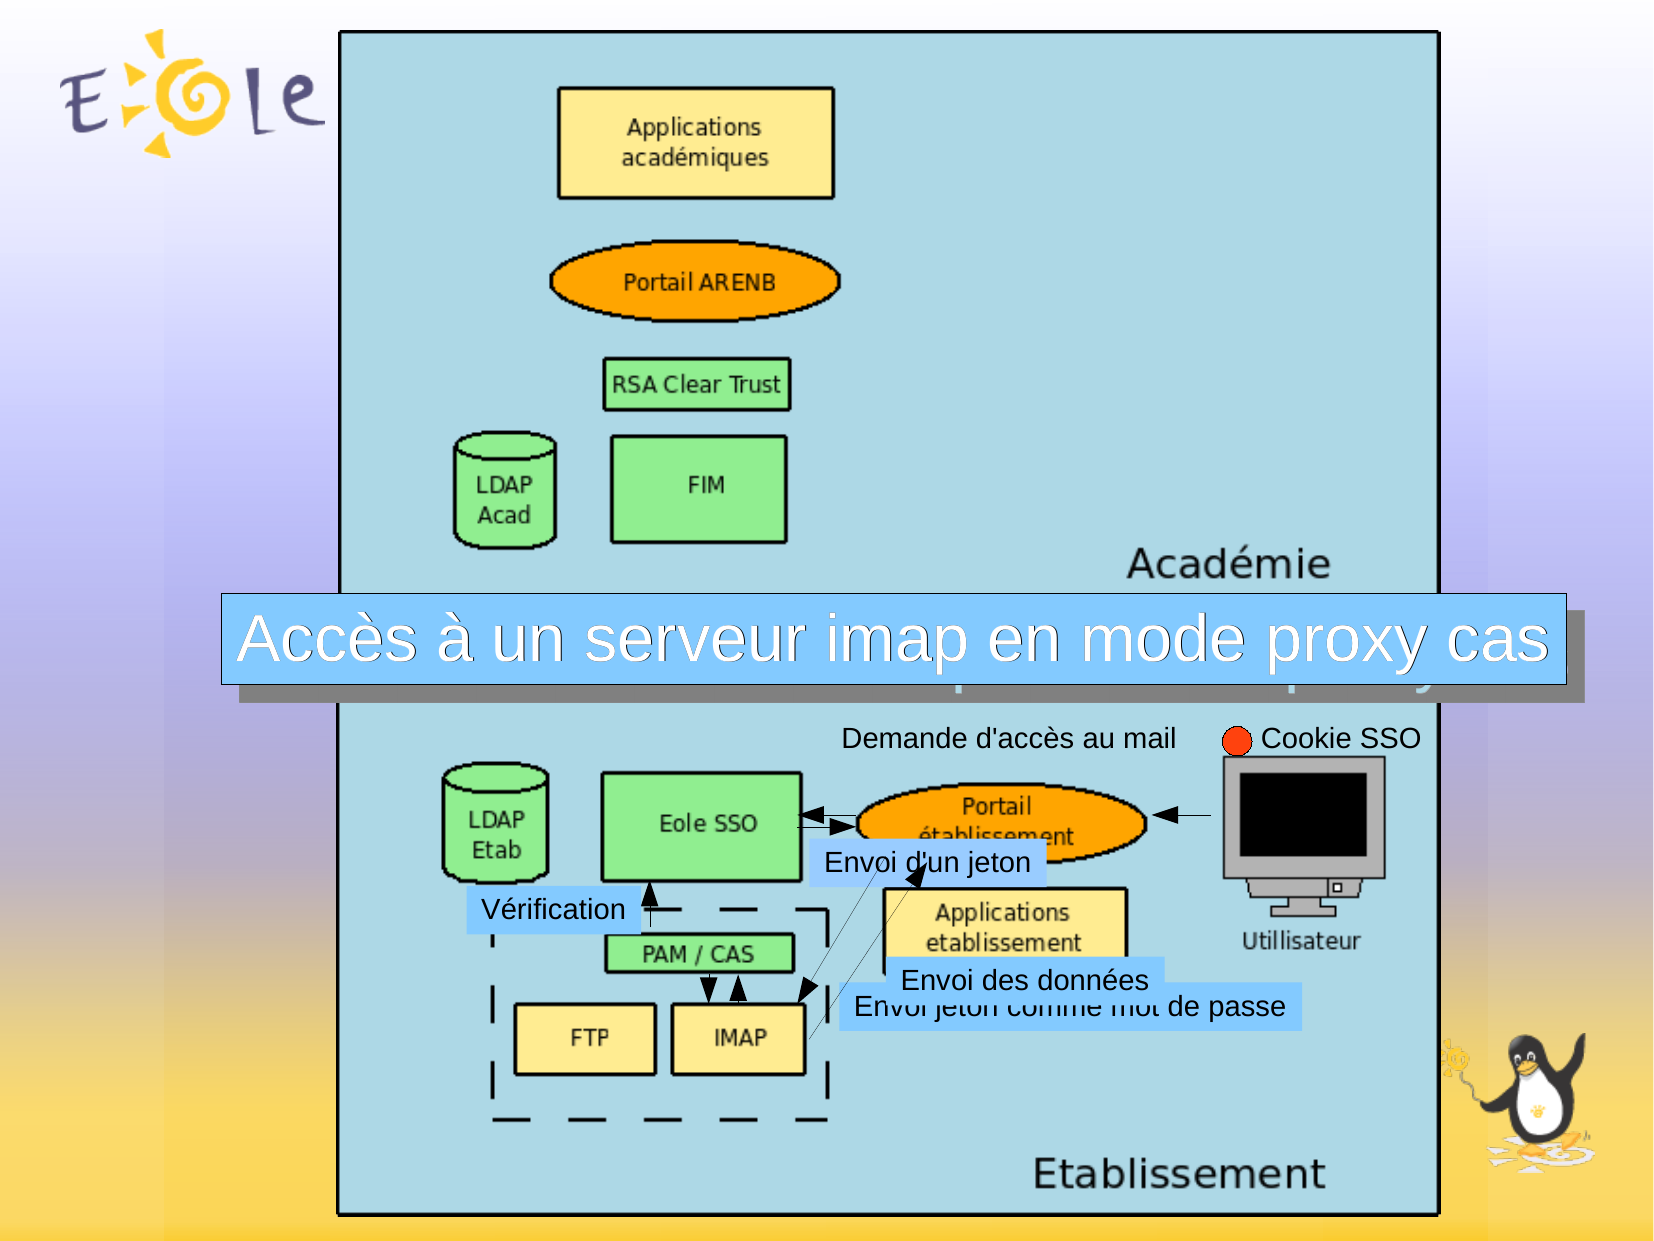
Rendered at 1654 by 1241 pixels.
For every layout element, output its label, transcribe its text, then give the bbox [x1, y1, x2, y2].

text_box Demande d'accès au mail [826, 714, 1192, 764]
text_box Cookie SSO [1246, 714, 1437, 764]
picture [0, 0, 1654, 1241]
text_box Accès à un serveur imap en mode proxy cas [221, 593, 1567, 685]
text_box Envoi des données [885, 956, 1164, 1006]
text_box [1222, 726, 1253, 756]
text_box Envoi jeton comme mot de passe [839, 982, 1301, 1031]
text_box Envoi d'un jeton [809, 838, 1046, 888]
text_box Vérification [466, 885, 641, 935]
